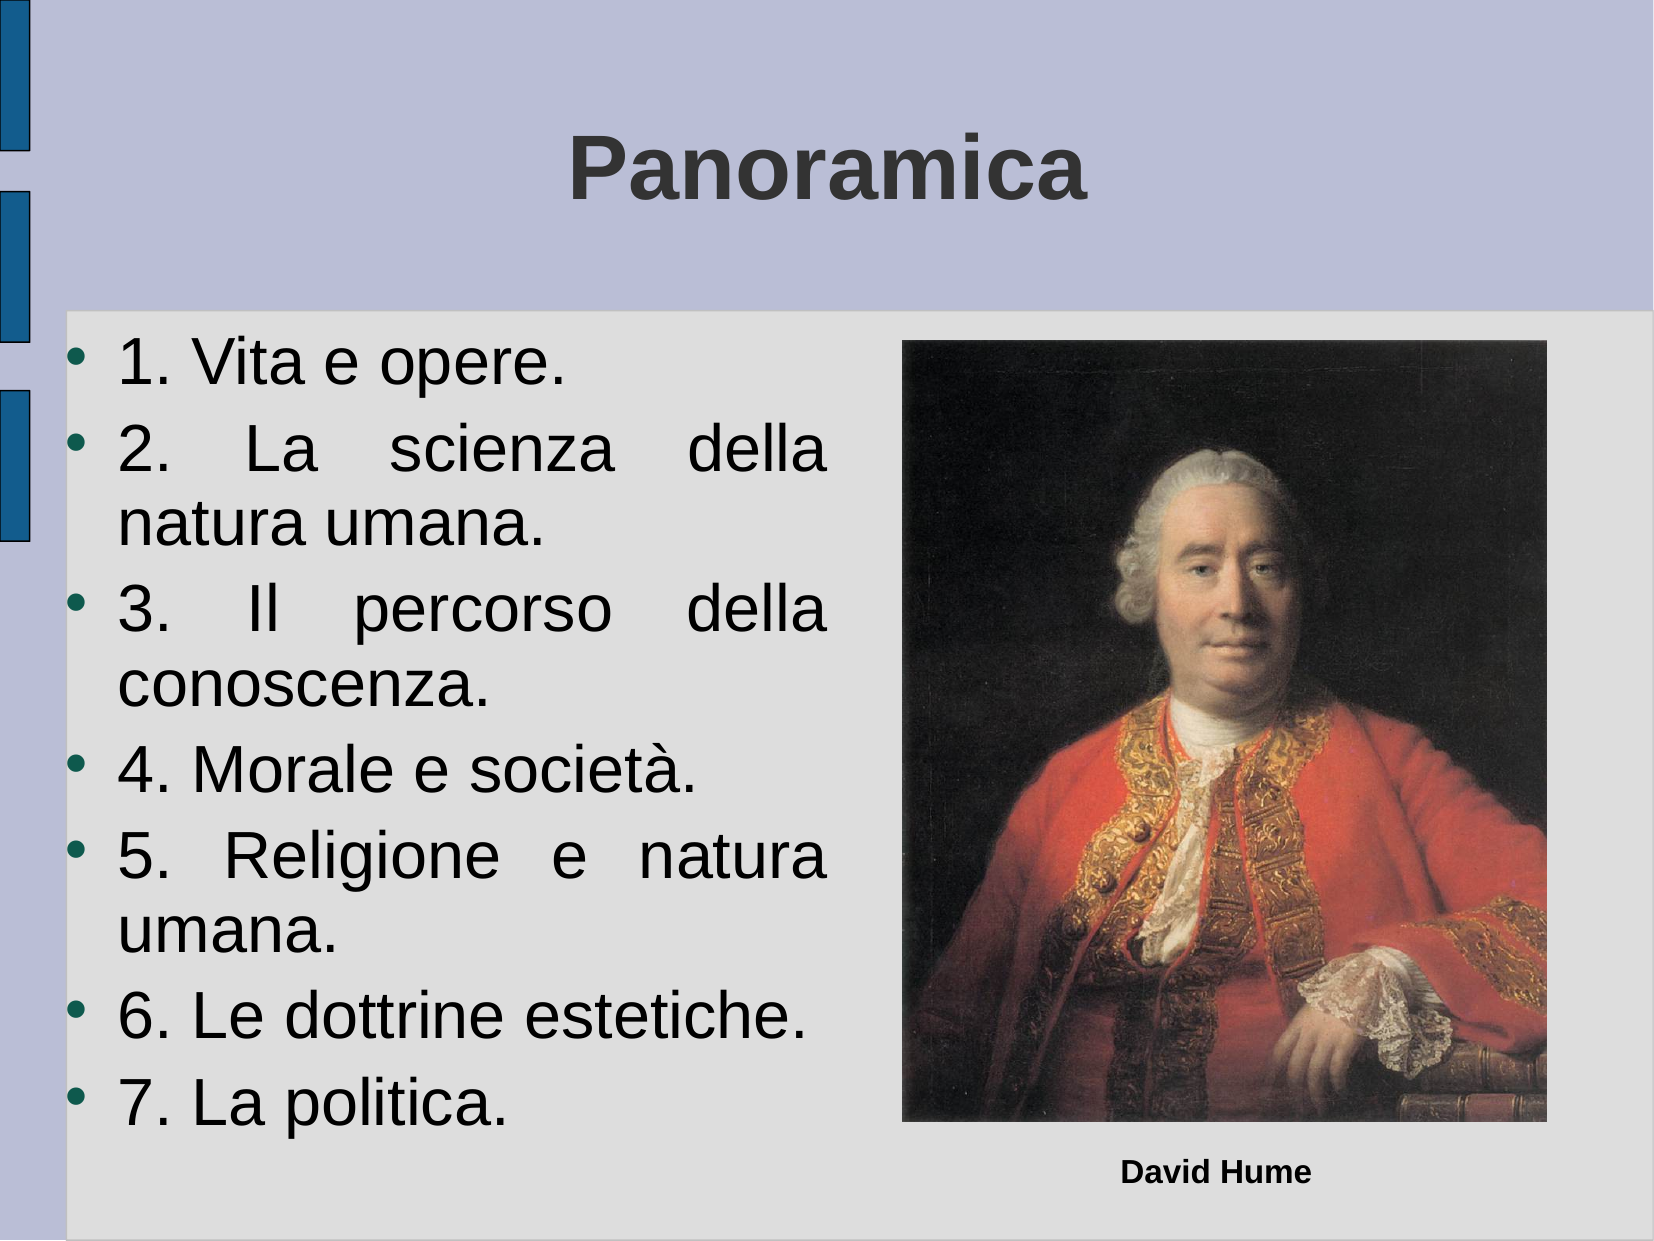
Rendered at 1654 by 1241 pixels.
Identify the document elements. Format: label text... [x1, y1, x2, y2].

text_box David Hume [980, 1151, 1453, 1190]
picture [902, 340, 1547, 1122]
title Panoramica [121, 61, 1534, 269]
list 1. Vita e opere. 2. La scienza della natura umana. 3. Il percorso della conoscenza. 4. Morale e società. 5. Religione e natura umana. 6. Le dottrine estetiche. 7. La politica. [47, 320, 829, 1146]
